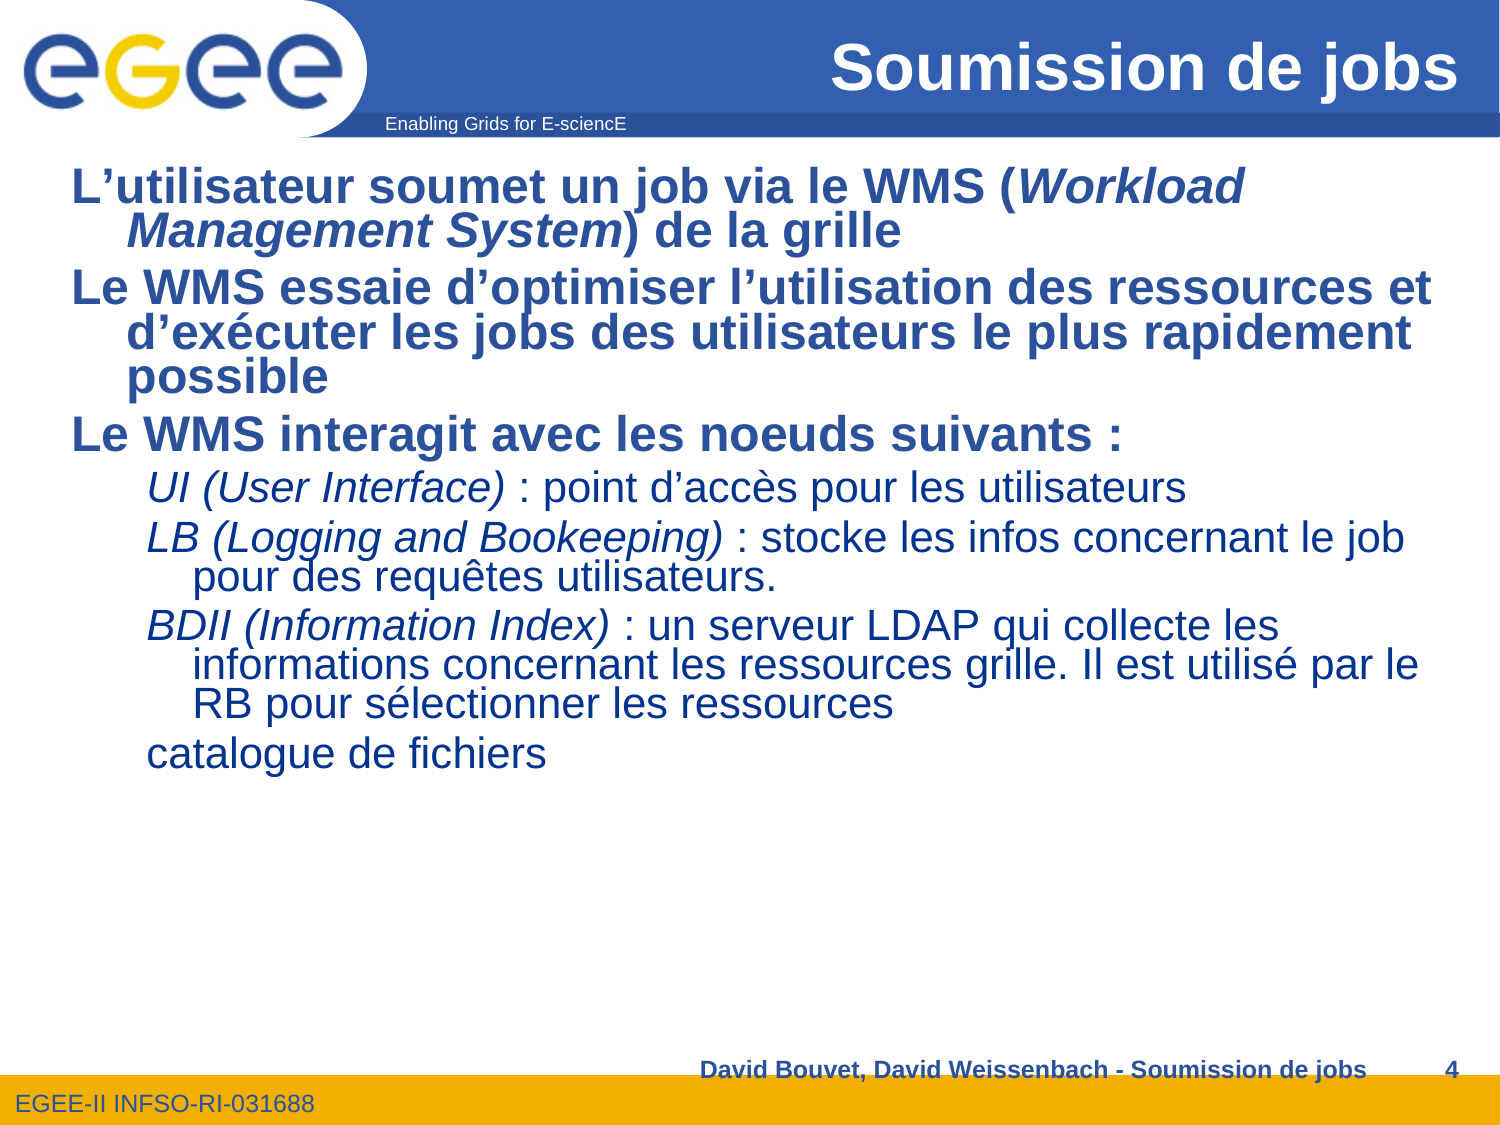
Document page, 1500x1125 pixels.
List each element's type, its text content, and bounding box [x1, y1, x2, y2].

title Soumission de jobs [369, 9, 1475, 126]
picture [18, 30, 349, 112]
list L’utilisateur soumet un job via le WMS (Workload Management System) de la grille Le WMS essaie d’optimiser l’utilisation des ressources et d’exécuter les jobs des utilisateurs le plus rapidement possible Le WMS interagit avec les noeuds suivants : UI (User Interface) : point d’accès pour les utilisateurs LB (Logging and Bookeeping) : stocke les infos concernant le job pour des requêtes utilisateurs. BDII (Information Index) : un serveur LDAP qui collecte les informations concernant les ressources grille. Il est utilisé par le RB pour sélectionner les ressources catalogue de fichiers [56, 159, 1466, 1051]
